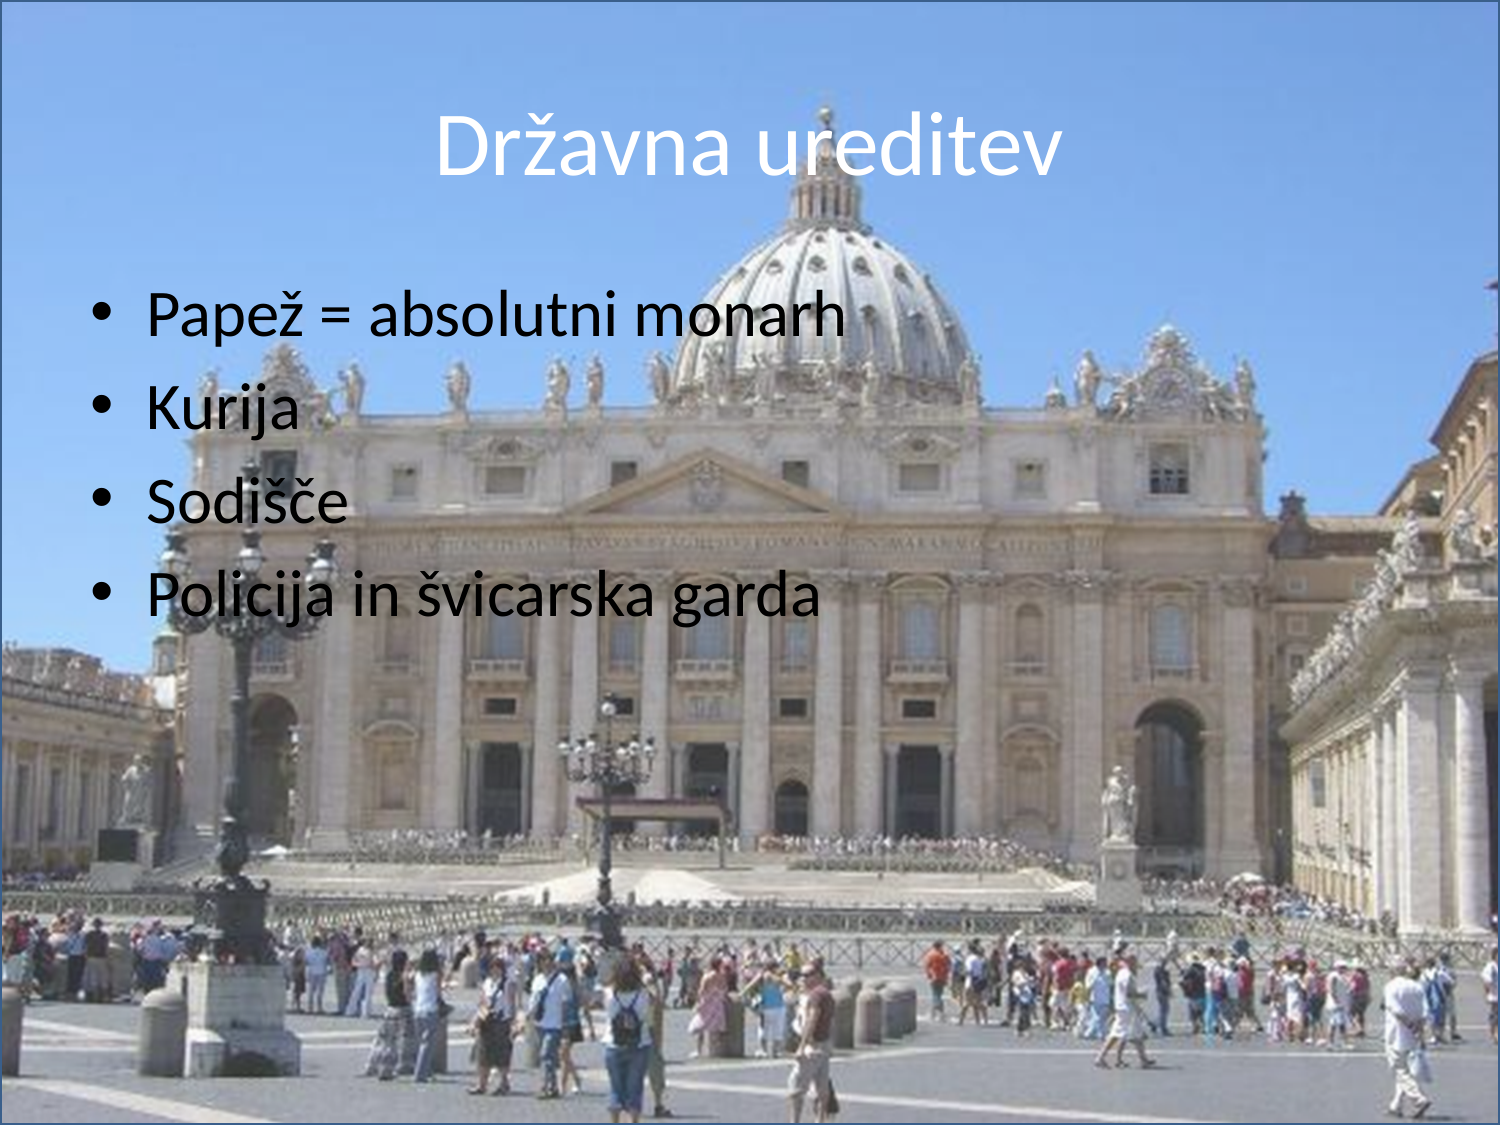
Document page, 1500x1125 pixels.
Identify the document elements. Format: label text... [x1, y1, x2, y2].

text_box [0, 0, 1500, 1125]
title Državna ureditev [75, 45, 1425, 233]
list Papež = absolutni monarh Kurija Sodišče Policija in švicarska garda [75, 262, 1425, 1005]
